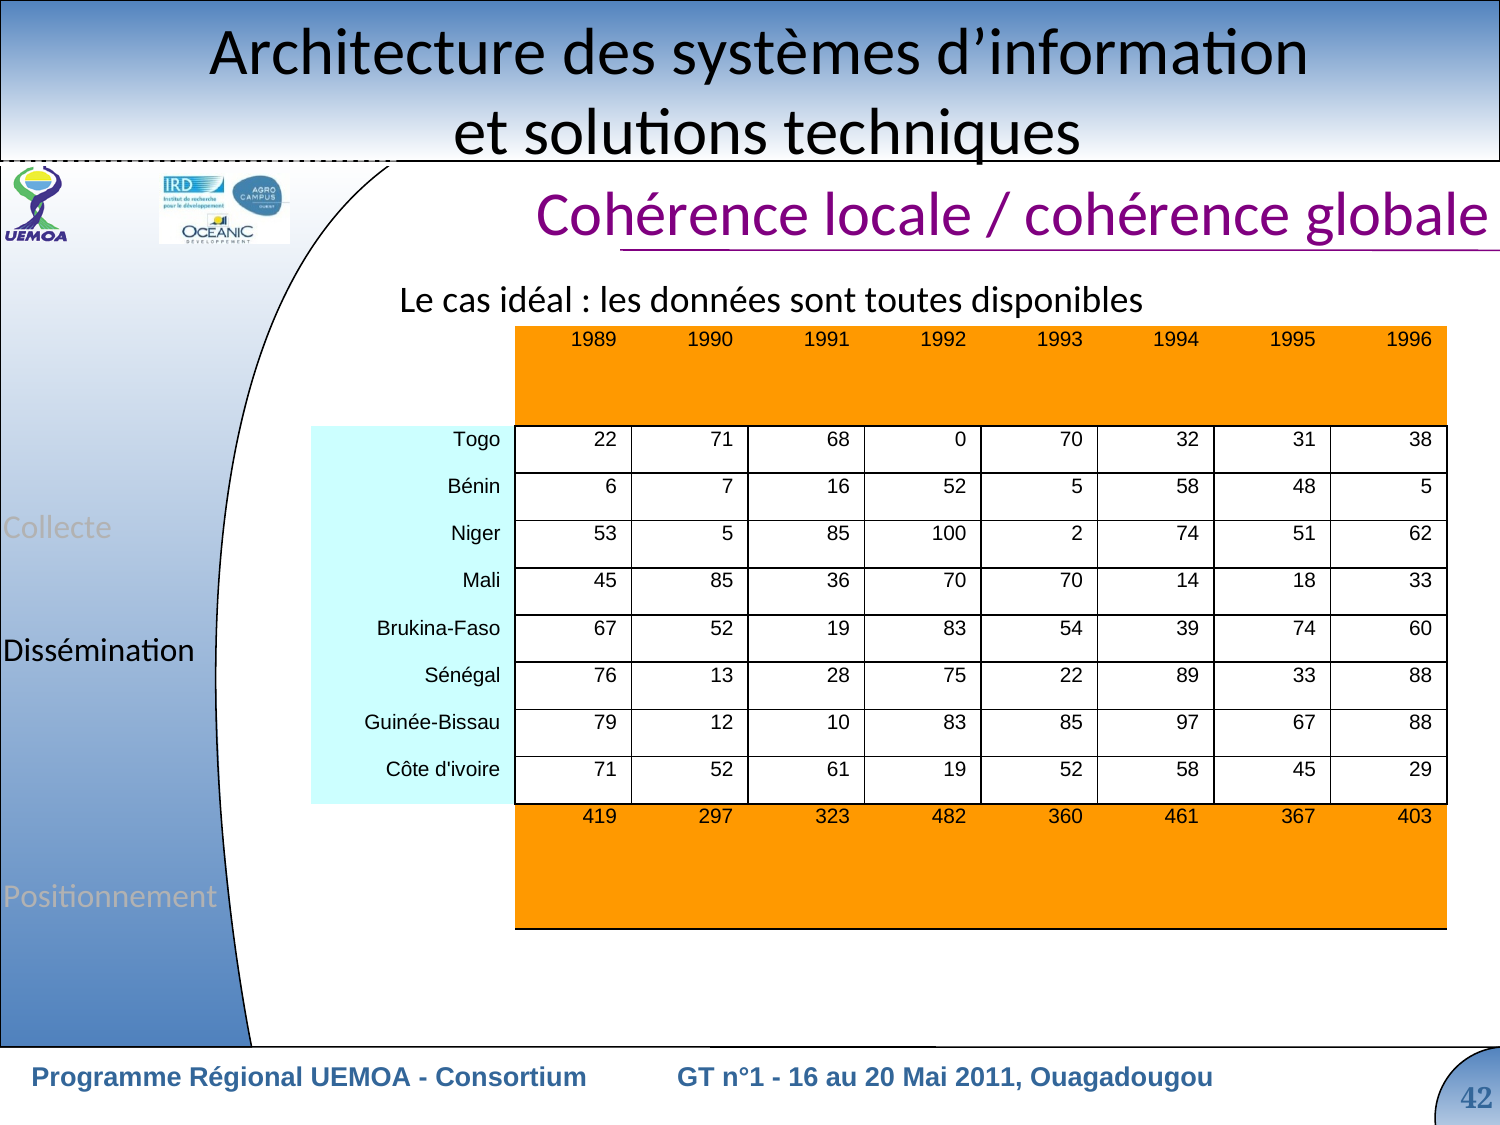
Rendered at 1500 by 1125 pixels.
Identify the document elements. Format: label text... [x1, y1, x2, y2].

text_box Le cas idéal : les données sont toutes disponibles [384, 267, 1160, 326]
table_cell 36 [749, 569, 864, 614]
table_cell [311, 804, 515, 929]
table_cell 2 [982, 521, 1097, 567]
table_cell 68 [749, 427, 864, 472]
table_cell 12 [632, 710, 747, 756]
table_cell 5 [1331, 474, 1446, 520]
table_cell 22 [516, 427, 631, 472]
table_cell 16 [749, 474, 864, 520]
table_cell 54 [982, 616, 1097, 661]
table_cell 67 [516, 616, 631, 661]
table_header 1989 [515, 326, 632, 425]
table_header 1991 [748, 326, 865, 425]
table_cell 100 [865, 521, 980, 567]
table_cell Bénin [311, 473, 514, 521]
table_cell 71 [516, 757, 631, 803]
table_cell 52 [982, 757, 1097, 803]
table_header 1994 [1097, 326, 1214, 425]
table_cell 38 [1331, 427, 1446, 472]
table_cell Brukina-Faso [311, 615, 514, 662]
table_cell 88 [1331, 663, 1446, 709]
table_cell 61 [749, 757, 864, 803]
table_header 1995 [1214, 326, 1331, 425]
text_box Architecture des systèmes d’information et solutions techniques [53, 0, 1483, 161]
table_cell 403 [1331, 805, 1447, 928]
table_cell 70 [865, 569, 980, 614]
table_cell 360 [981, 805, 1097, 928]
table_cell 297 [632, 805, 748, 928]
table_cell 45 [1215, 757, 1330, 803]
table_cell 28 [749, 663, 864, 709]
table_cell 58 [1098, 474, 1213, 520]
text_box Cohérence locale / cohérence globale [265, 165, 1500, 256]
table_header Collecte Dissémination Positionnement [0, 497, 313, 1045]
table_header 1990 [632, 326, 748, 425]
table_cell 76 [516, 663, 631, 709]
table_cell 367 [1214, 805, 1331, 928]
table_cell 83 [865, 710, 980, 756]
table_cell 18 [1215, 569, 1330, 614]
table_cell 31 [1215, 427, 1330, 472]
table_cell 29 [1331, 757, 1446, 803]
table_cell 74 [1098, 521, 1213, 567]
table_cell 33 [1331, 569, 1446, 614]
picture [0, 166, 73, 244]
table_cell 60 [1331, 616, 1446, 661]
table_cell 71 [632, 427, 747, 472]
table_cell 89 [1098, 663, 1213, 709]
table_cell 67 [1215, 710, 1330, 756]
table_cell Guinée-Bissau [311, 709, 514, 757]
table_cell Niger [311, 521, 514, 568]
table_cell 0 [865, 427, 980, 472]
table_cell 53 [516, 521, 631, 567]
table_header 1992 [865, 326, 981, 425]
table_cell 48 [1215, 474, 1330, 520]
table_cell 323 [748, 805, 865, 928]
table_cell 83 [865, 616, 980, 661]
table_header 1996 [1331, 326, 1447, 425]
table_header 1993 [981, 326, 1097, 425]
table_cell 58 [1098, 757, 1213, 803]
table_cell 85 [632, 569, 747, 614]
picture [159, 173, 265, 244]
table_cell 5 [982, 474, 1097, 520]
table_cell 85 [749, 521, 864, 567]
table_cell 33 [1215, 663, 1330, 709]
table_cell 39 [1098, 616, 1213, 661]
table_header [311, 326, 515, 426]
table_cell 419 [515, 805, 632, 928]
table_cell 5 [632, 521, 747, 567]
table_cell 97 [1098, 710, 1213, 756]
table_cell 19 [749, 616, 864, 661]
table_cell 22 [982, 663, 1097, 709]
table_cell Togo [311, 426, 514, 473]
table_cell 14 [1098, 569, 1213, 614]
table_cell 482 [865, 805, 981, 928]
table_cell 75 [865, 663, 980, 709]
table_cell 10 [749, 710, 864, 756]
table_cell 461 [1097, 805, 1214, 928]
table_cell 70 [982, 427, 1097, 472]
table_cell 85 [982, 710, 1097, 756]
table_cell 6 [516, 474, 631, 520]
table_cell 52 [632, 616, 747, 661]
table_cell 13 [632, 663, 747, 709]
table_cell 7 [632, 474, 747, 520]
table_cell 19 [865, 757, 980, 803]
table_cell 52 [632, 757, 747, 803]
table_cell 70 [982, 569, 1097, 614]
table_cell 32 [1098, 427, 1213, 472]
table_cell 52 [865, 474, 980, 520]
table_cell 74 [1215, 616, 1330, 661]
table_cell 51 [1215, 521, 1330, 567]
table_cell Sénégal [311, 662, 514, 709]
table_cell Côte d'ivoire [311, 757, 514, 804]
table_cell 45 [516, 569, 631, 614]
table_cell 79 [516, 710, 631, 756]
table_cell 88 [1331, 710, 1446, 756]
table_cell 62 [1331, 521, 1446, 567]
table_cell Mali [311, 568, 514, 615]
